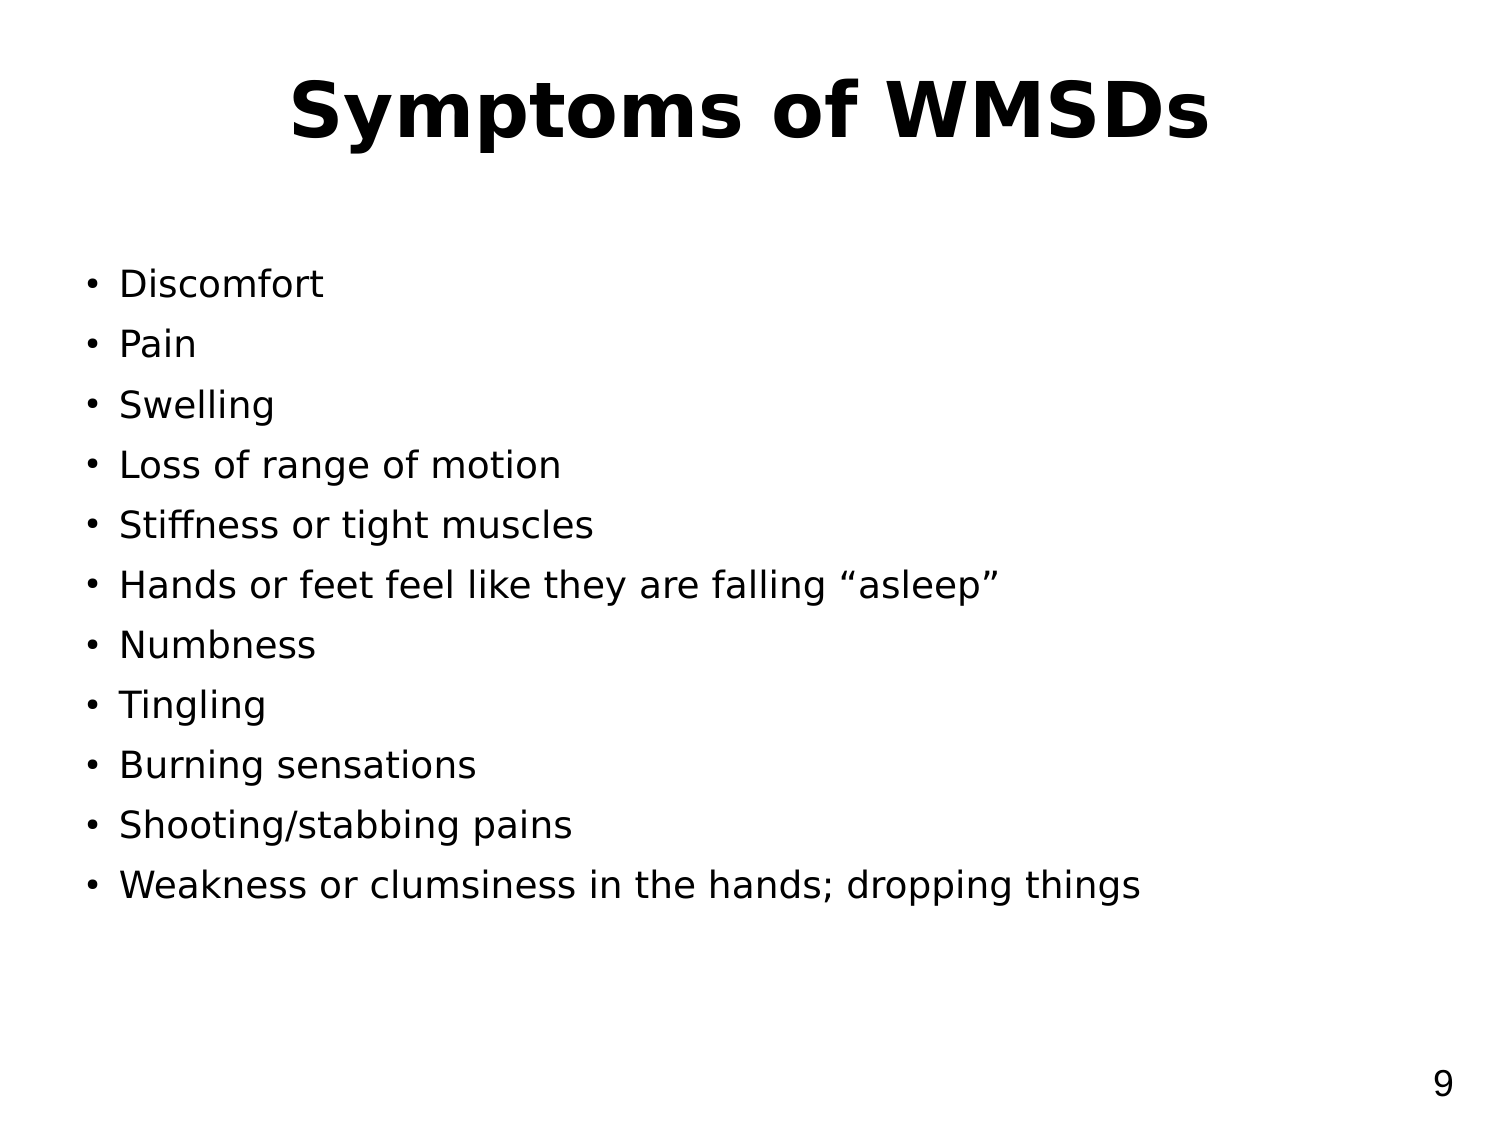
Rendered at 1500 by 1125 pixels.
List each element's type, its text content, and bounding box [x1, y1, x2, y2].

list Discomfort Pain Swelling Loss of range of motion Stiffness or tight muscles Hands or feet feel like they are falling “asleep” Numbness Tingling Burning sensations Shooting/stabbing pains Weakness or clumsiness in the hands; dropping things [75, 263, 1425, 916]
title Symptoms of WMSDs [75, 21, 1425, 201]
